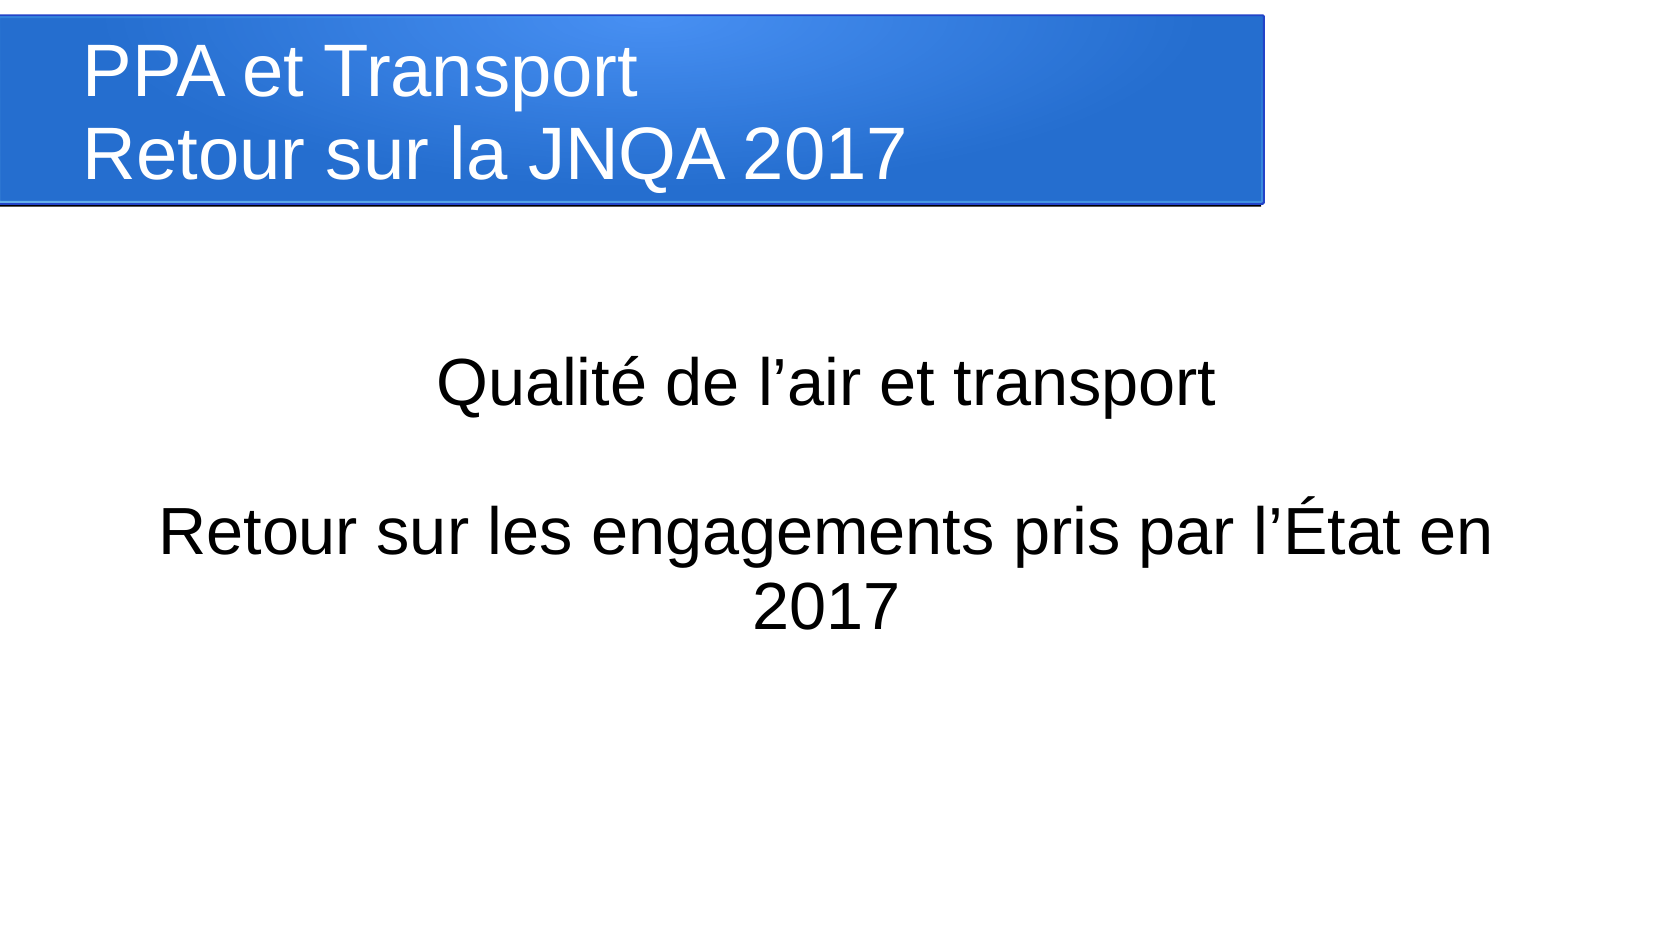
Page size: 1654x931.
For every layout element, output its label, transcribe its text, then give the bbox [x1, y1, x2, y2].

title PPA et Transport Retour sur la JNQA 2017 [82, 29, 1235, 196]
subtitle Qualité de l’air et transport Retour sur les engagements pris par l’État en 2017 [82, 224, 1571, 764]
